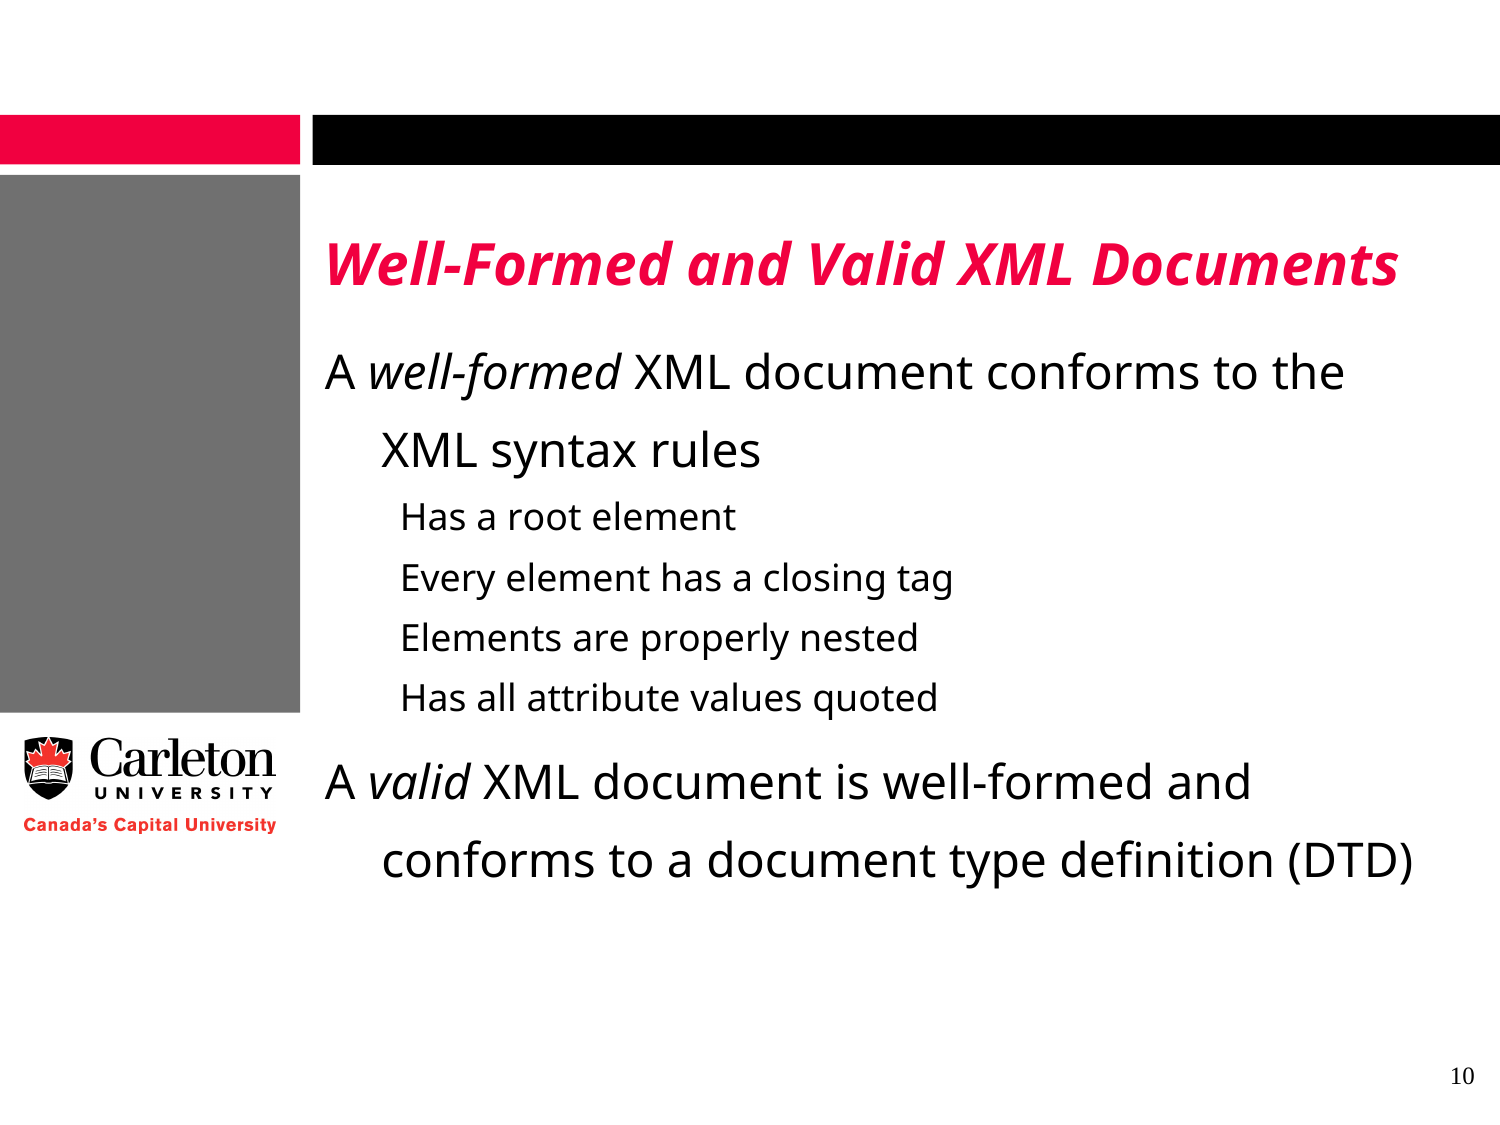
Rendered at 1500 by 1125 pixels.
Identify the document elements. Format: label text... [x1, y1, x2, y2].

list A well-formed XML document conforms to the XML syntax rules Has a root element Every element has a closing tag Elements are properly nested Has all attribute values quoted A valid XML document is well-formed and conforms to a document type definition (DTD) [324, 324, 1450, 1036]
picture [24, 737, 276, 834]
title Well-Formed and Valid XML Documents [324, 194, 1450, 324]
